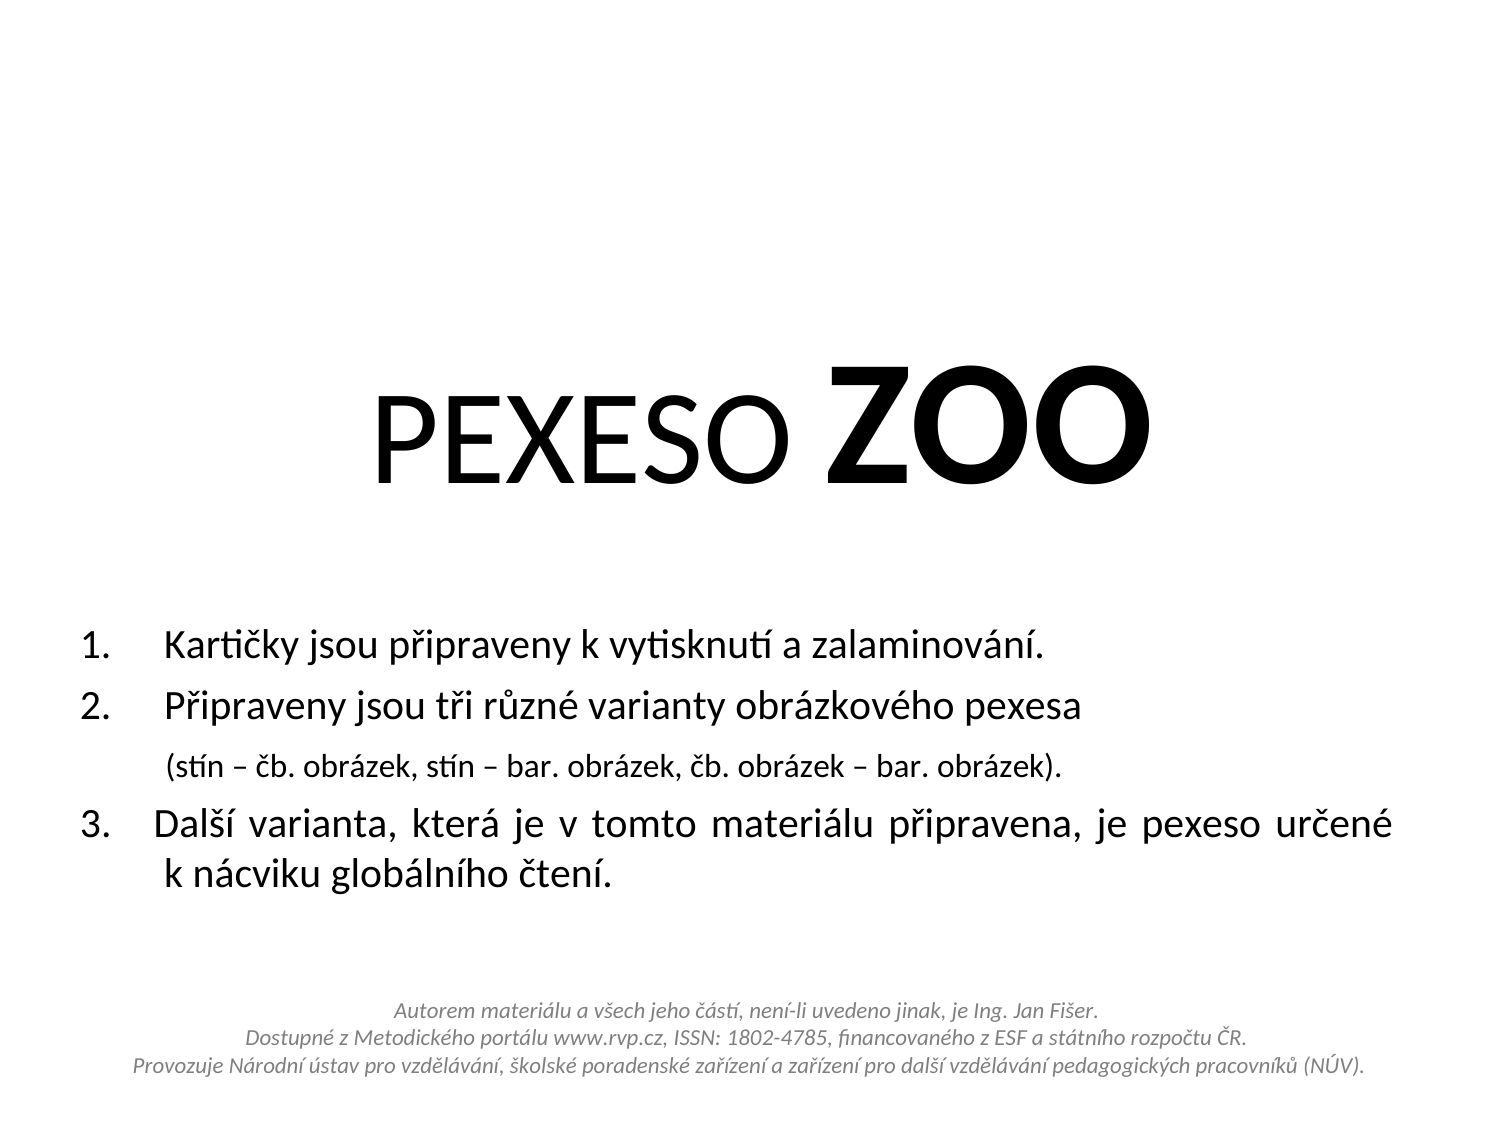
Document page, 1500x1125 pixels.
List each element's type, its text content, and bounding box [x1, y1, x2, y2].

text_box Kartičky jsou připraveny k vytisknutí a zalaminování. Připraveny jsou tři různé varianty obrázkového pexesa (stín – čb. obrázek, stín – bar. obrázek, čb. obrázek – bar. obrázek). 3. Další varianta, která je v tomto materiálu připravena, je pexeso určené k nácviku globálního čtení. [64, 609, 1424, 904]
title PEXESO ZOO [123, 290, 1399, 533]
text_box Autorem materiálu a všech jeho částí, není-li uvedeno jinak, je Ing. Jan Fišer. Dostupné z Metodického portálu www.rvp.cz, ISSN: 1802-4785, financovaného z ESF a státního rozpočtu ČR. Provozuje Národní ústav pro vzdělávání, školské poradenské zařízení a zařízení pro další vzdělávání pedagogických pracovníků (NÚV). [29, 987, 1471, 1086]
